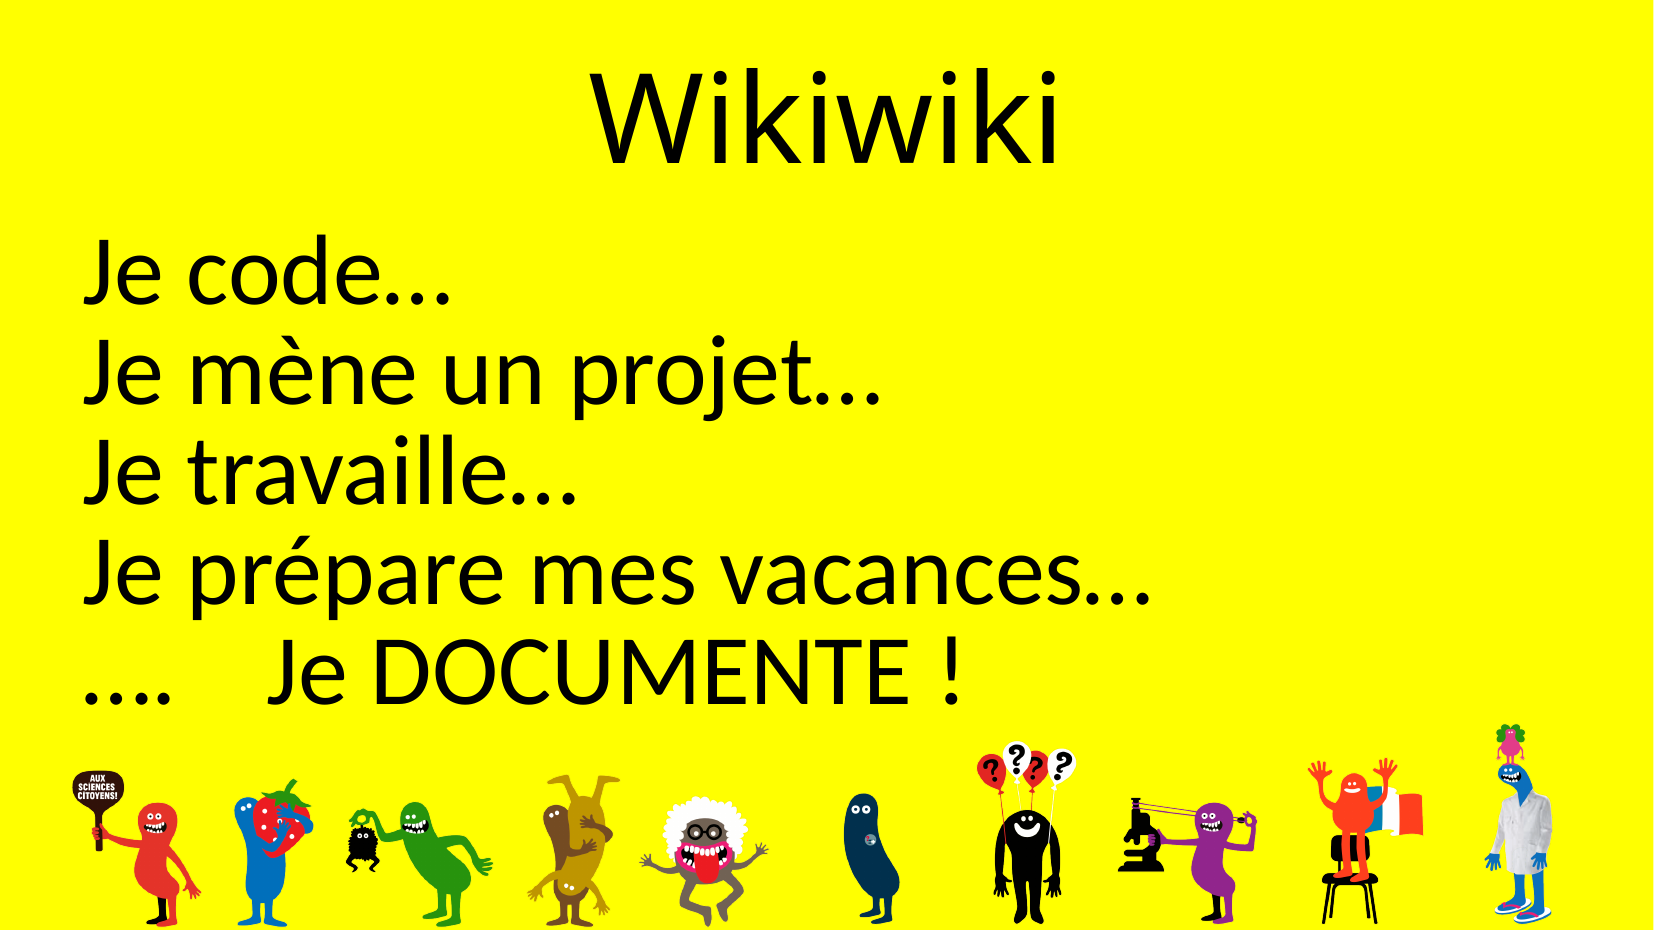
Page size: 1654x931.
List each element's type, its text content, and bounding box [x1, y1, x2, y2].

title Wikiwiki [82, 28, 1571, 201]
subtitle Je code… Je mène un projet… Je travaille… Je prépare mes vacances… …. Je DOCUMENTE ! [82, 201, 1571, 895]
picture [807, 721, 1589, 931]
picture [64, 765, 778, 931]
